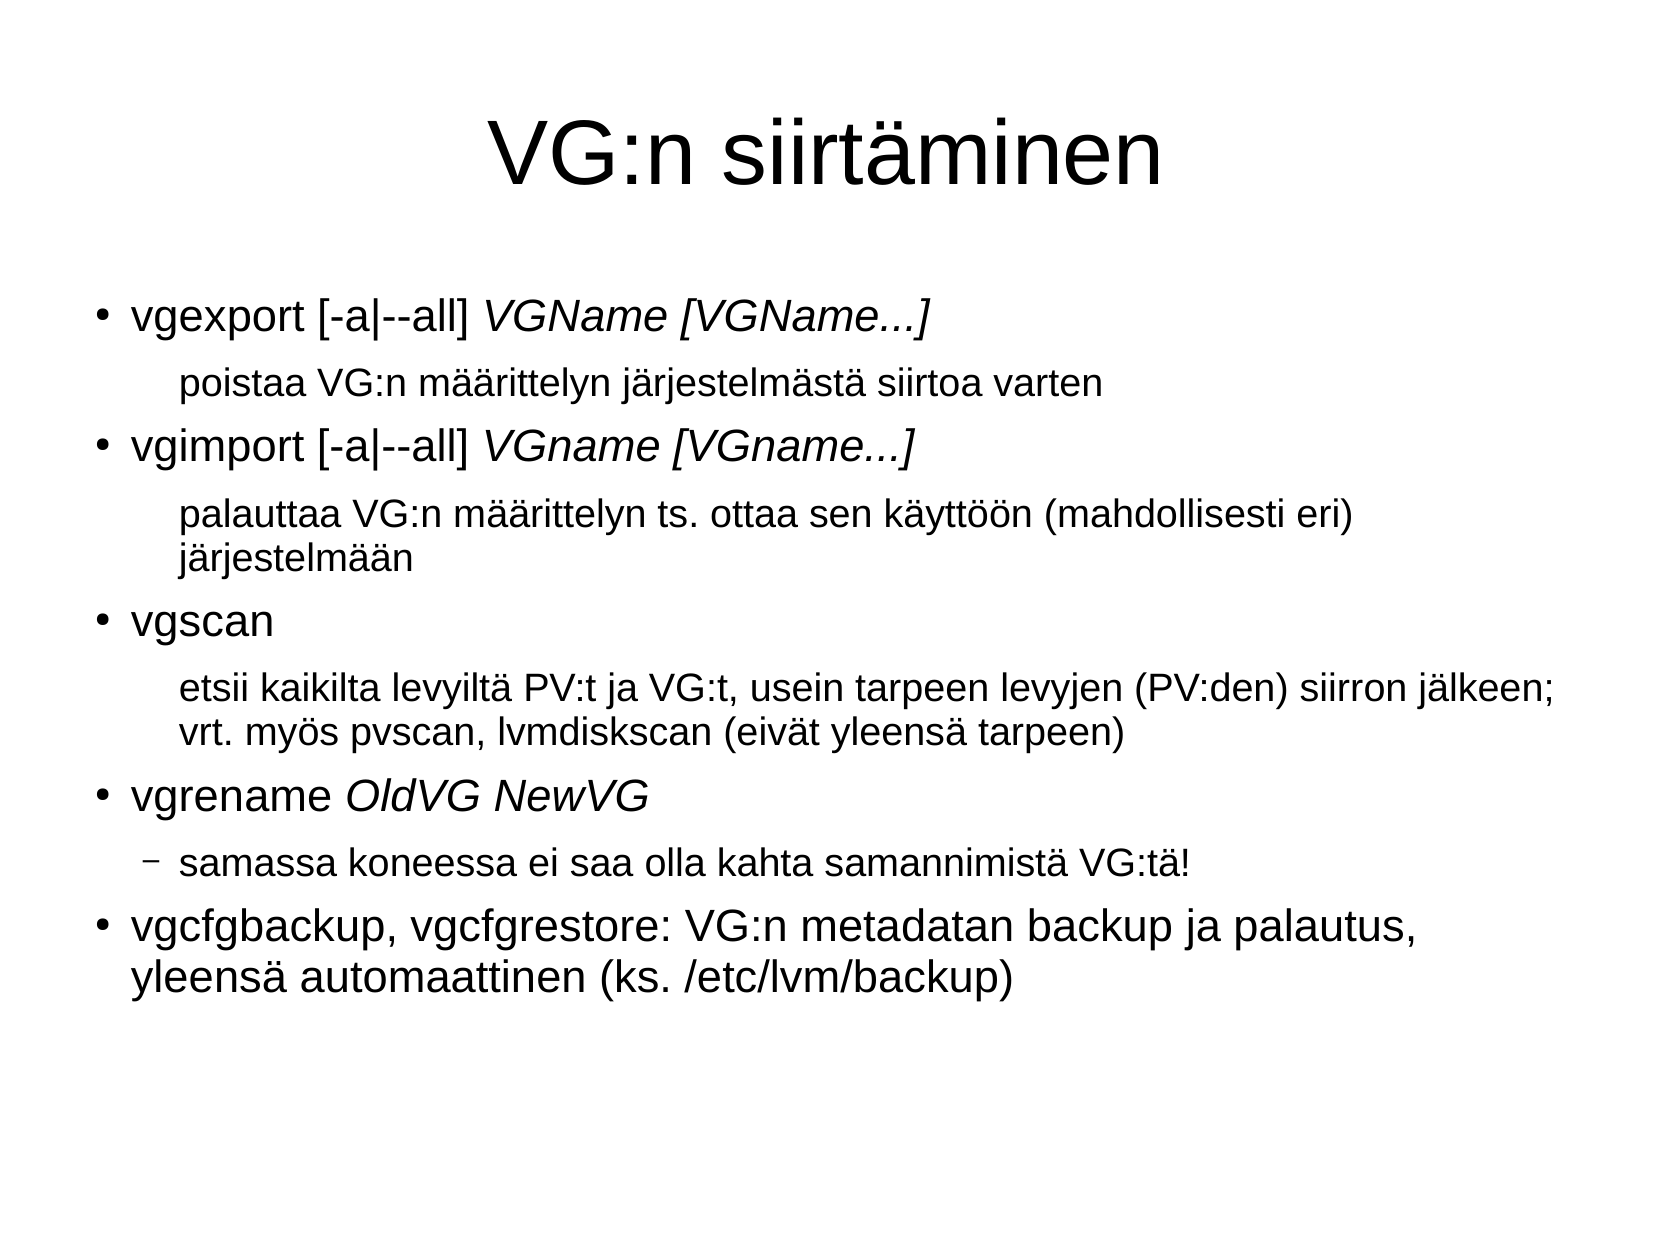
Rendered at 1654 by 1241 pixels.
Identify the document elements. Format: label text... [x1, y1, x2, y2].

title VG:n siirtäminen [82, 49, 1571, 257]
list vgexport [-a|--all] VGName [VGName...] poistaa VG:n määrittelyn järjestelmästä siirtoa varten vgimport [-a|--all] VGname [VGname...] palauttaa VG:n määrittelyn ts. ottaa sen käyttöön (mahdollisesti eri) järjestelmään vgscan etsii kaikilta levyiltä PV:t ja VG:t, usein tarpeen levyjen (PV:den) siirron jälkeen; vrt. myös pvscan, lvmdiskscan (eivät yleensä tarpeen) vgrename OldVG NewVG samassa koneessa ei saa olla kahta samannimistä VG:tä! vgcfgbackup, vgcfgrestore: VG:n metadatan backup ja palautus, yleensä automaattinen (ks. /etc/lvm/backup) [82, 290, 1571, 1010]
